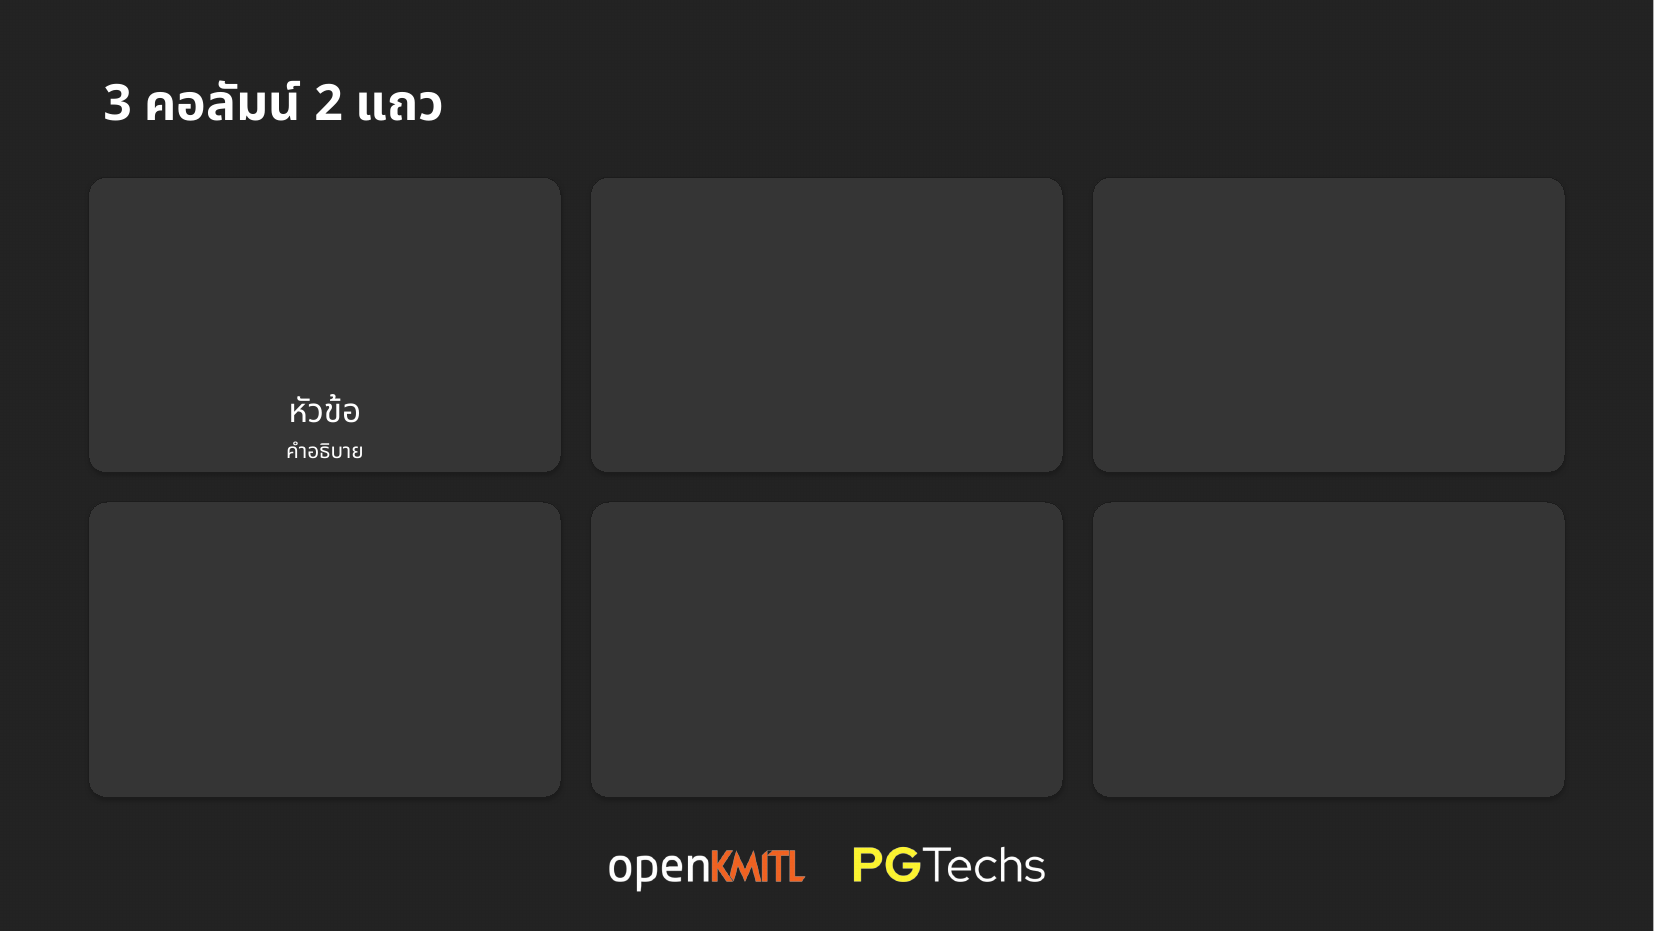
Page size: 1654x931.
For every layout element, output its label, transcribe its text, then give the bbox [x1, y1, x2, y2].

text_box 3 คอลัมน์ 2 แถว [88, 59, 798, 178]
text_box หัวข้อ คำอธิบาย [88, 177, 562, 473]
text_box [1092, 177, 1566, 473]
text_box [1092, 501, 1566, 797]
text_box [88, 501, 562, 797]
picture [0, 0, 1654, 931]
text_box [590, 501, 1064, 797]
text_box [590, 177, 1064, 473]
